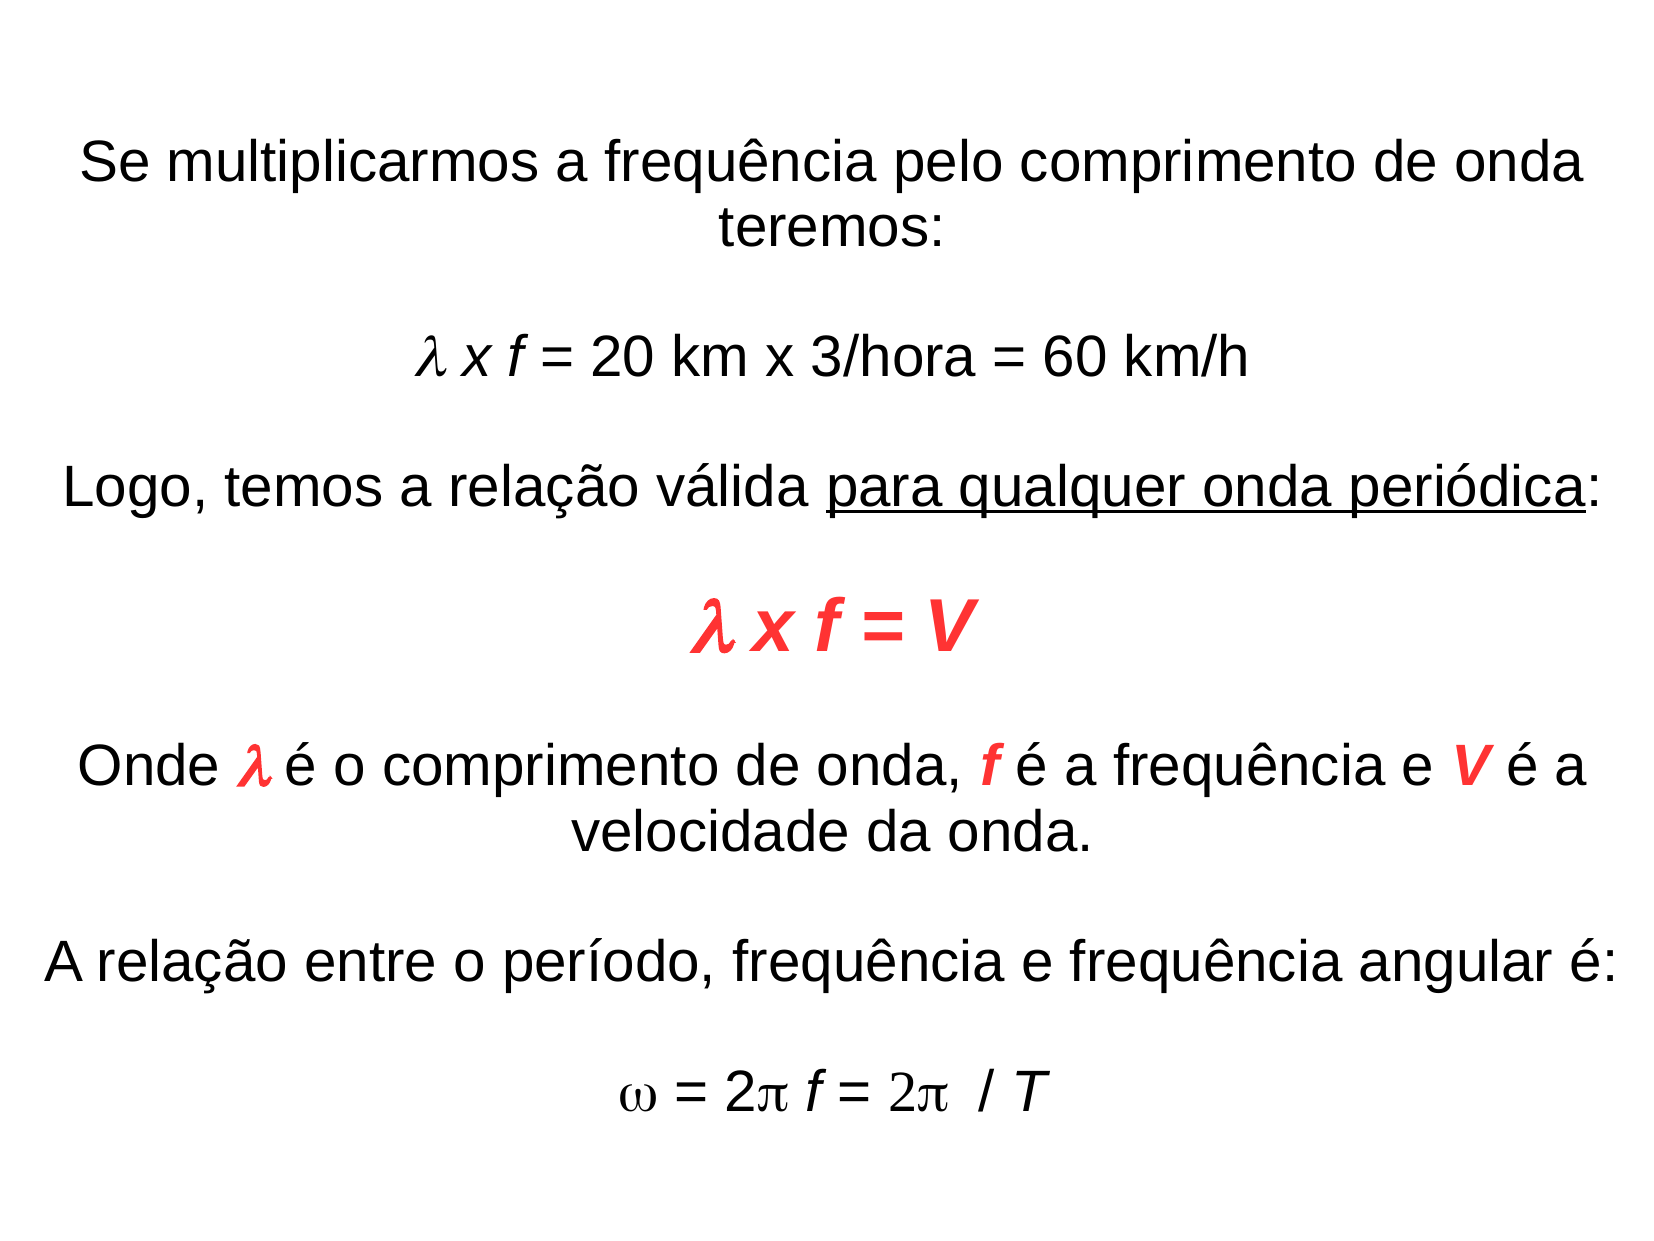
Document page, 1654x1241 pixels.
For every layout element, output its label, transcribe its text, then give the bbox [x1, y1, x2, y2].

subtitle Se multiplicarmos a frequência pelo comprimento de onda teremos: l x f = 20 km x 3/hora = 60 km/h Logo, temos a relação válida para qualquer onda periódica: l x f = V Onde l é o comprimento de onda, f é a frequência e V é a velocidade da onda. A relação entre o período, frequência e frequência angular é: w = 2p f = 2p / T [35, 70, 1630, 1182]
